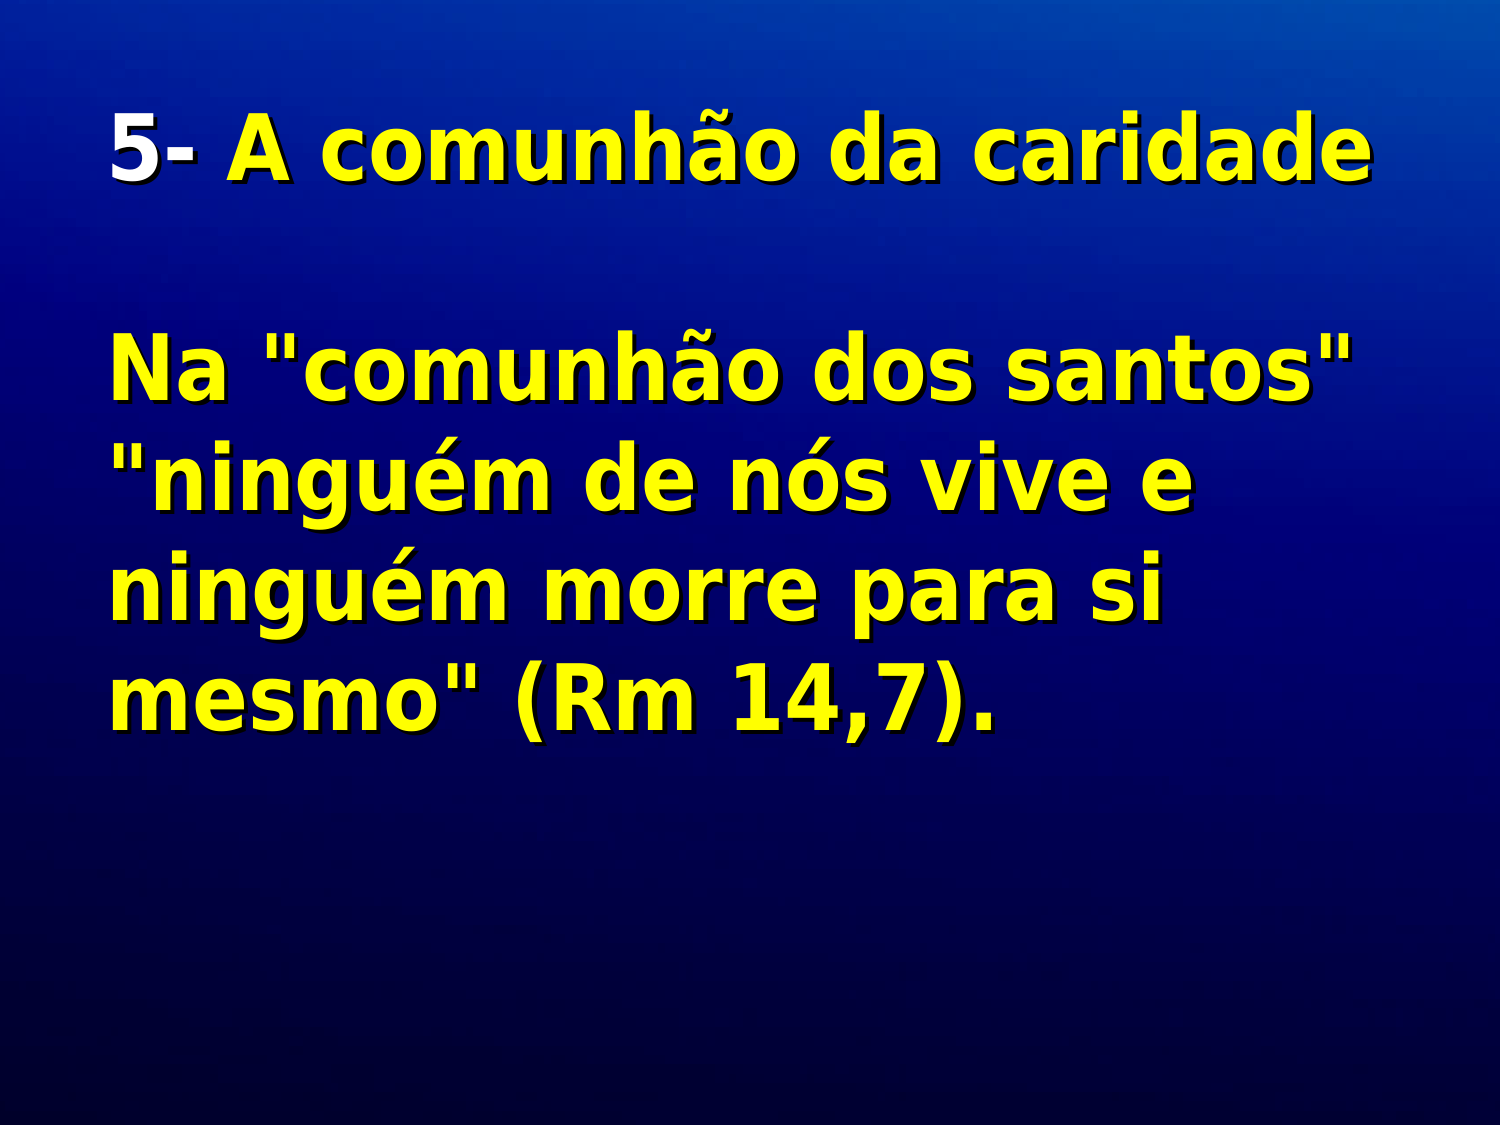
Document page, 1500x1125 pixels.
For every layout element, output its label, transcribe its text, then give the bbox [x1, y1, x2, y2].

text_box 5- A comunhão da caridade Na "comunhão dos santos" "ninguém de nós vive e ninguém morre para si mesmo" (Rm 14,7). [92, 82, 1418, 1040]
picture [0, 0, 1500, 1125]
